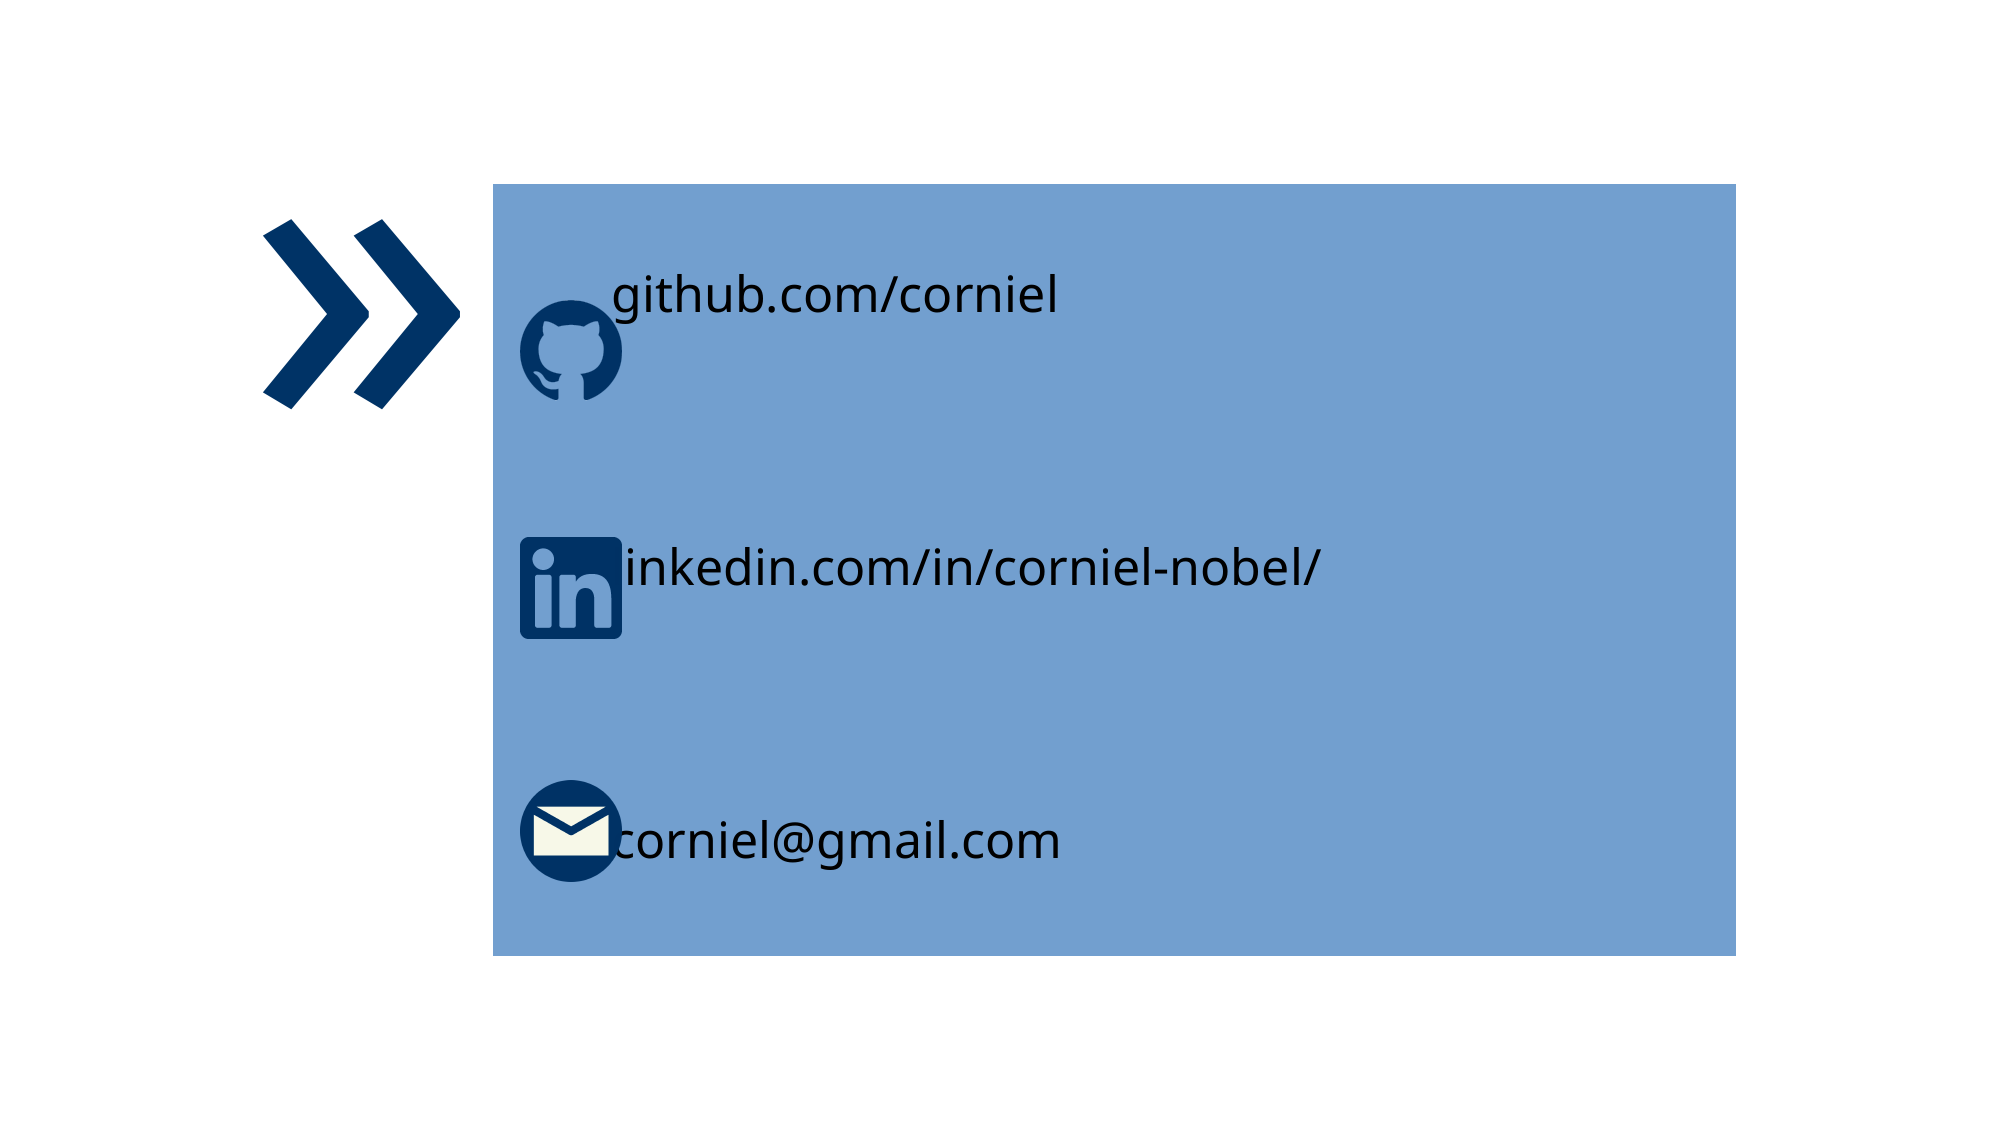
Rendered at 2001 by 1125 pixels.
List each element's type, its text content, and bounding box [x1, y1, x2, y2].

text_box » [230, 0, 521, 576]
picture [520, 537, 622, 639]
table_header github.com/corniel linkedin.com/in/corniel-nobel/ corniel@gmail.com [493, 184, 1736, 956]
picture [520, 780, 622, 882]
picture [520, 299, 622, 401]
